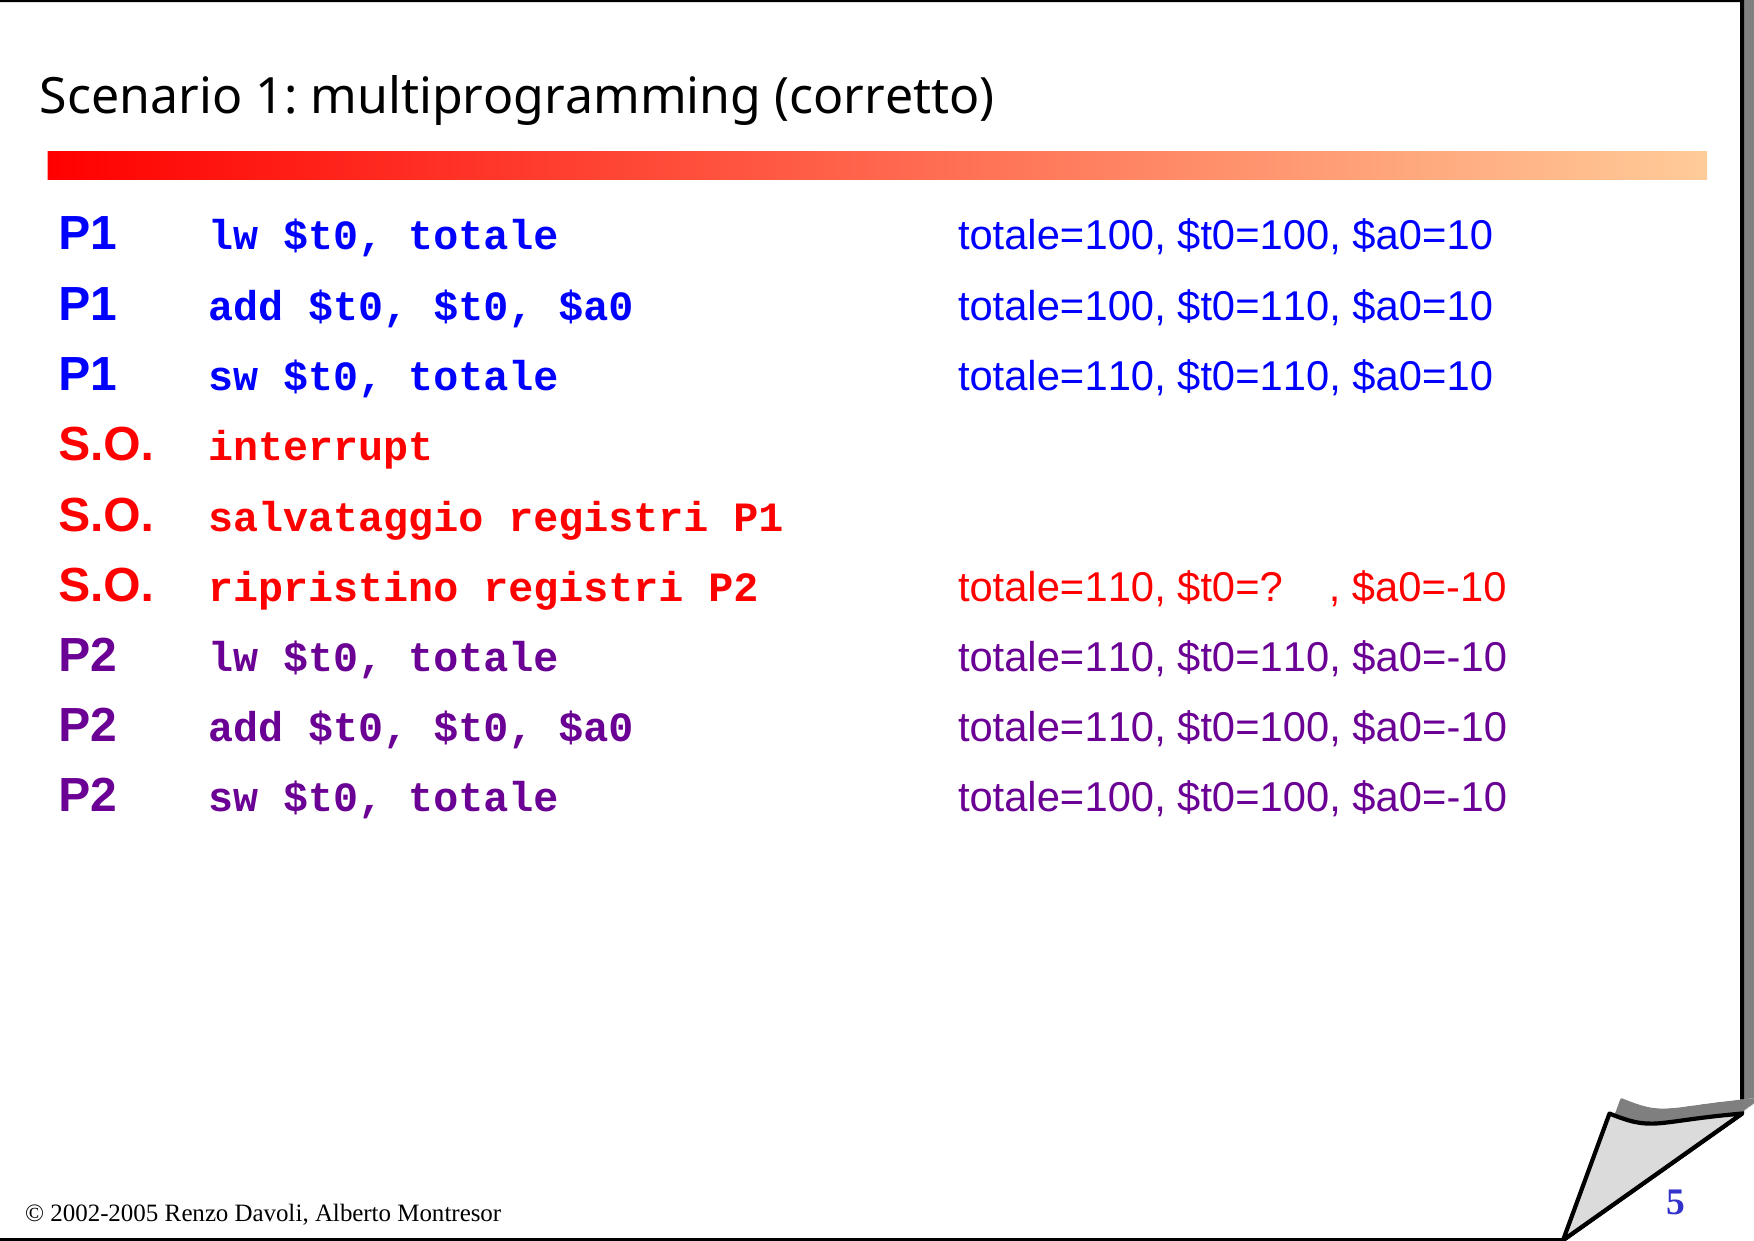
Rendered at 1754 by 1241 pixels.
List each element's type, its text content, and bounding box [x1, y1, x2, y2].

title Scenario 1: multiprogramming (corretto) [39, 49, 1713, 144]
list P1 lw $t0, totale totale=100, $t0=100, $a0=10 P1 add $t0, $t0, $a0 totale=100, $t0=110, $a0=10 P1 sw $t0, totale totale=110, $t0=110, $a0=10 S.O. interrupt S.O. salvataggio registri P1 S.O. ripristino registri P2 totale=110, $t0=? , $a0=-10 P2 lw $t0, totale totale=110, $t0=110, $a0=-10 P2 add $t0, $t0, $a0 totale=110, $t0=100, $a0=-10 P2 sw $t0, totale totale=100, $t0=100, $a0=-10 [58, 206, 1696, 976]
